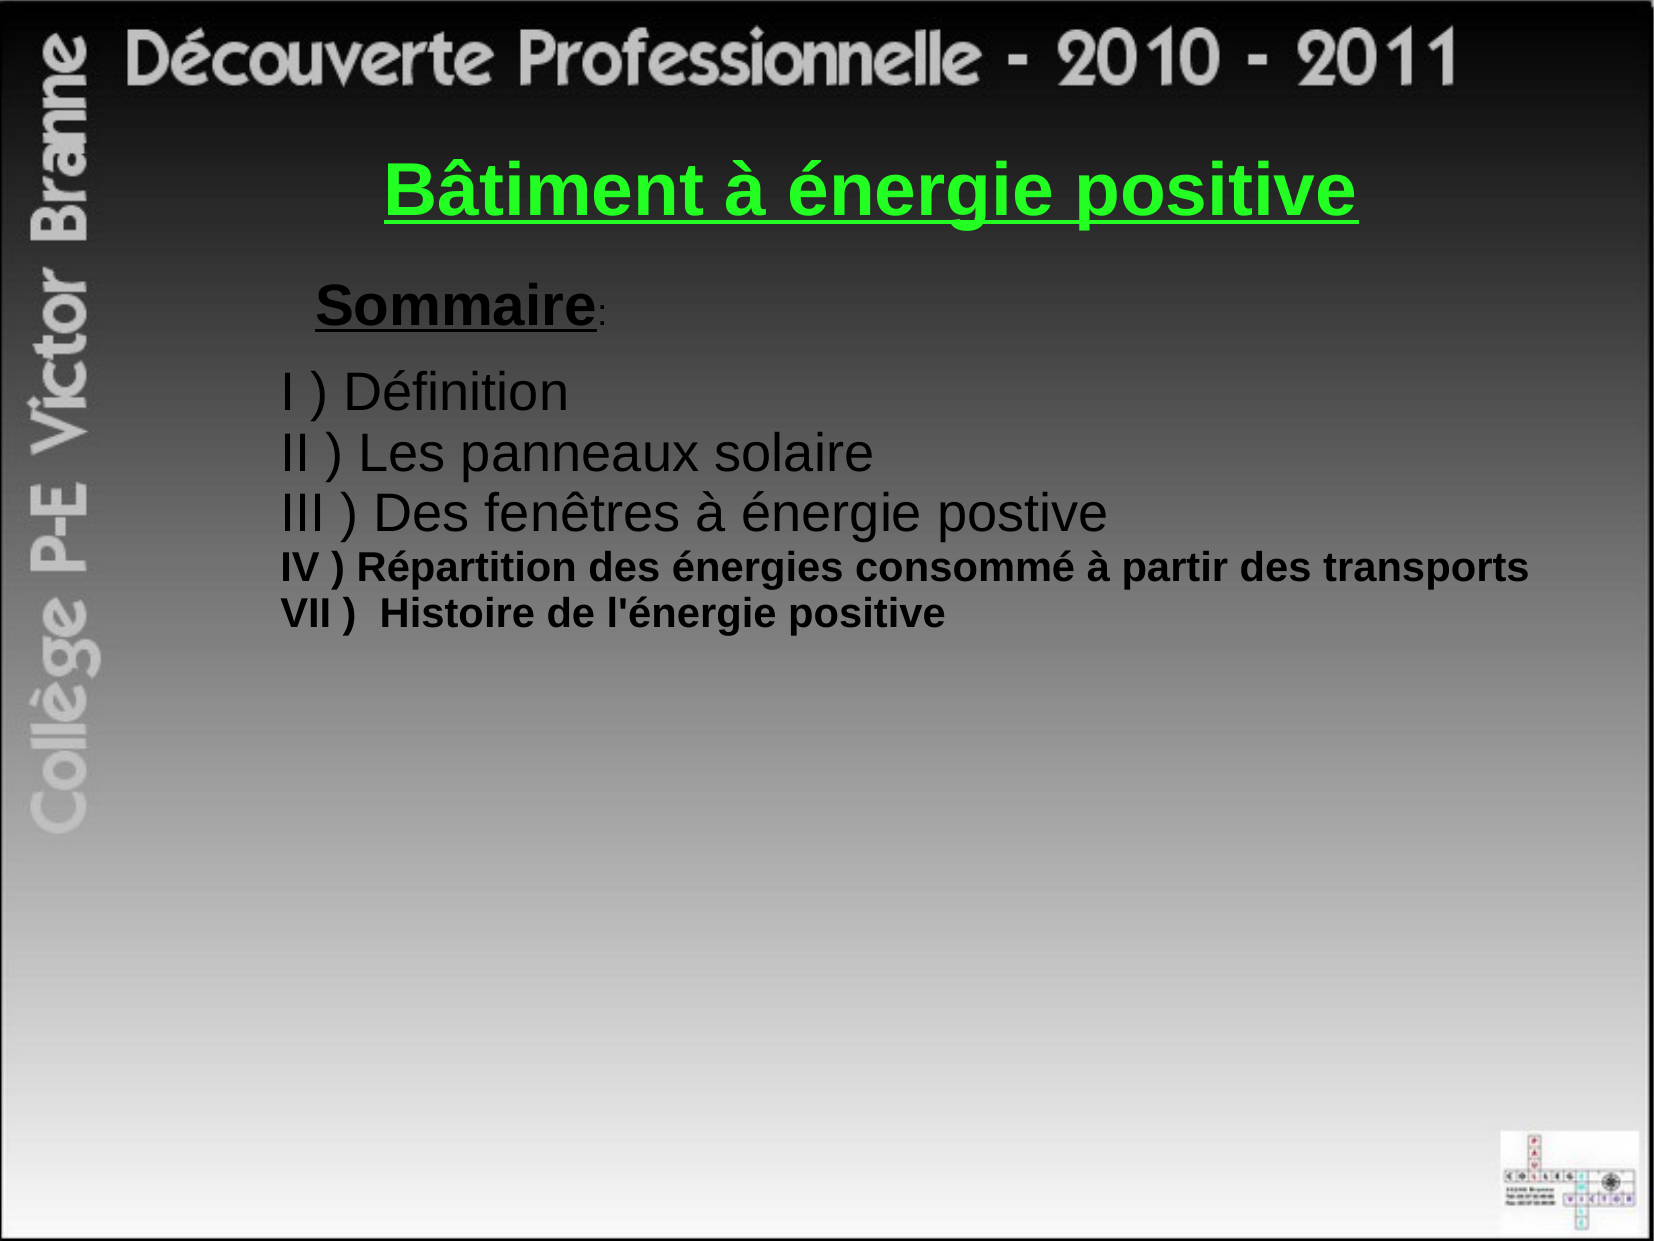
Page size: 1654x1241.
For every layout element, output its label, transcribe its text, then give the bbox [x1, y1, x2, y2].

text_box Sommaire: [59, 265, 1506, 432]
picture [0, 0, 1654, 1241]
text_box I ) Définition II ) Les panneaux solaire III ) Des fenêtres à énergie postive IV ) Répartition des énergies consommé à partir des transports VII ) Histoire de l'énergie positive [265, 354, 1563, 767]
text_box Bâtiment à énergie positive [354, 147, 1388, 232]
